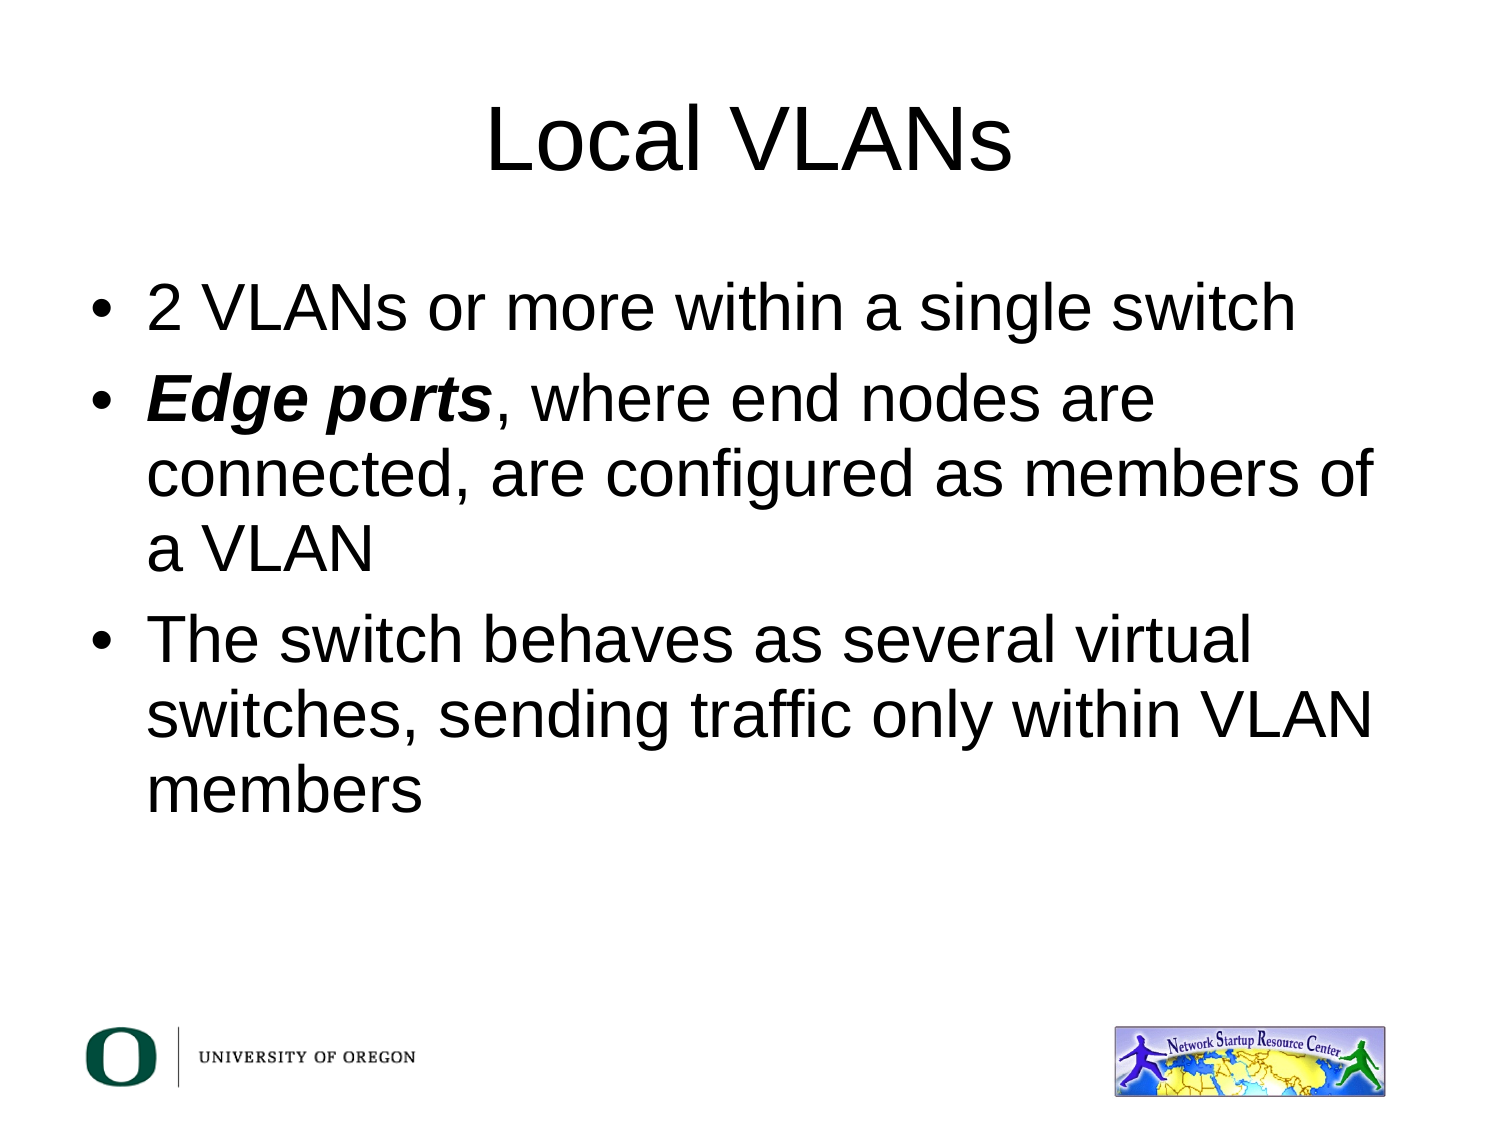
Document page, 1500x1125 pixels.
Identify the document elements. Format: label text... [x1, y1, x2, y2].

list 2 VLANs or more within a single switch Edge ports, where end nodes are connected, are configured as members of a VLAN The switch behaves as several virtual switches, sending traffic only within VLAN members [75, 262, 1426, 1005]
picture [1112, 1024, 1388, 1099]
picture [75, 1024, 426, 1090]
title Local VLANs [75, 45, 1426, 233]
